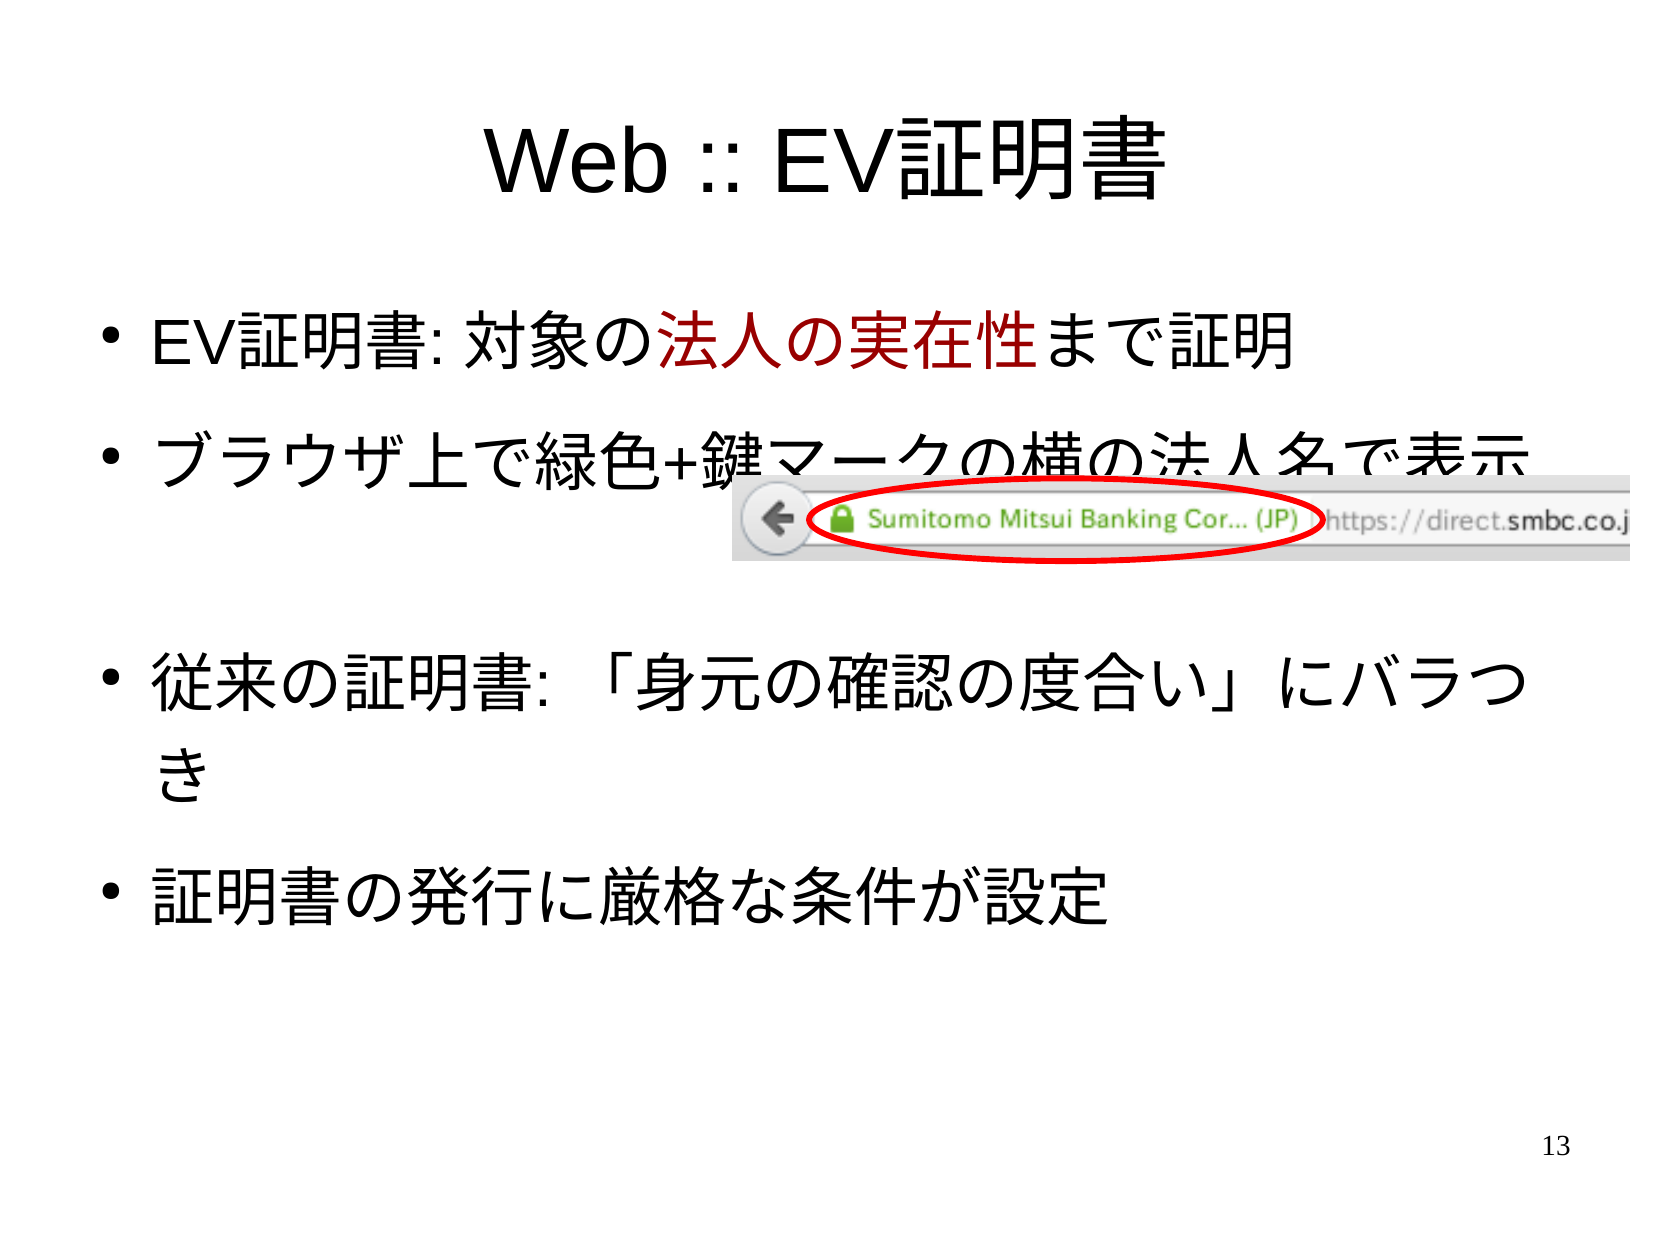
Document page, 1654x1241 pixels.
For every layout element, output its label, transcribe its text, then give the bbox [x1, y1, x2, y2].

picture [1110, 475, 1630, 562]
list EV証明書: 対象の法人の実在性まで証明 ブラウザ上で緑色+鍵マークの横の法人名で表示 従来の証明書: 「身元の確認の度合い」にバラつき 証明書の発行に厳格な条件が設定 [82, 290, 1571, 1010]
picture [732, 475, 1022, 562]
title Web :: EV証明書 [82, 49, 1571, 257]
picture [813, 482, 1319, 558]
